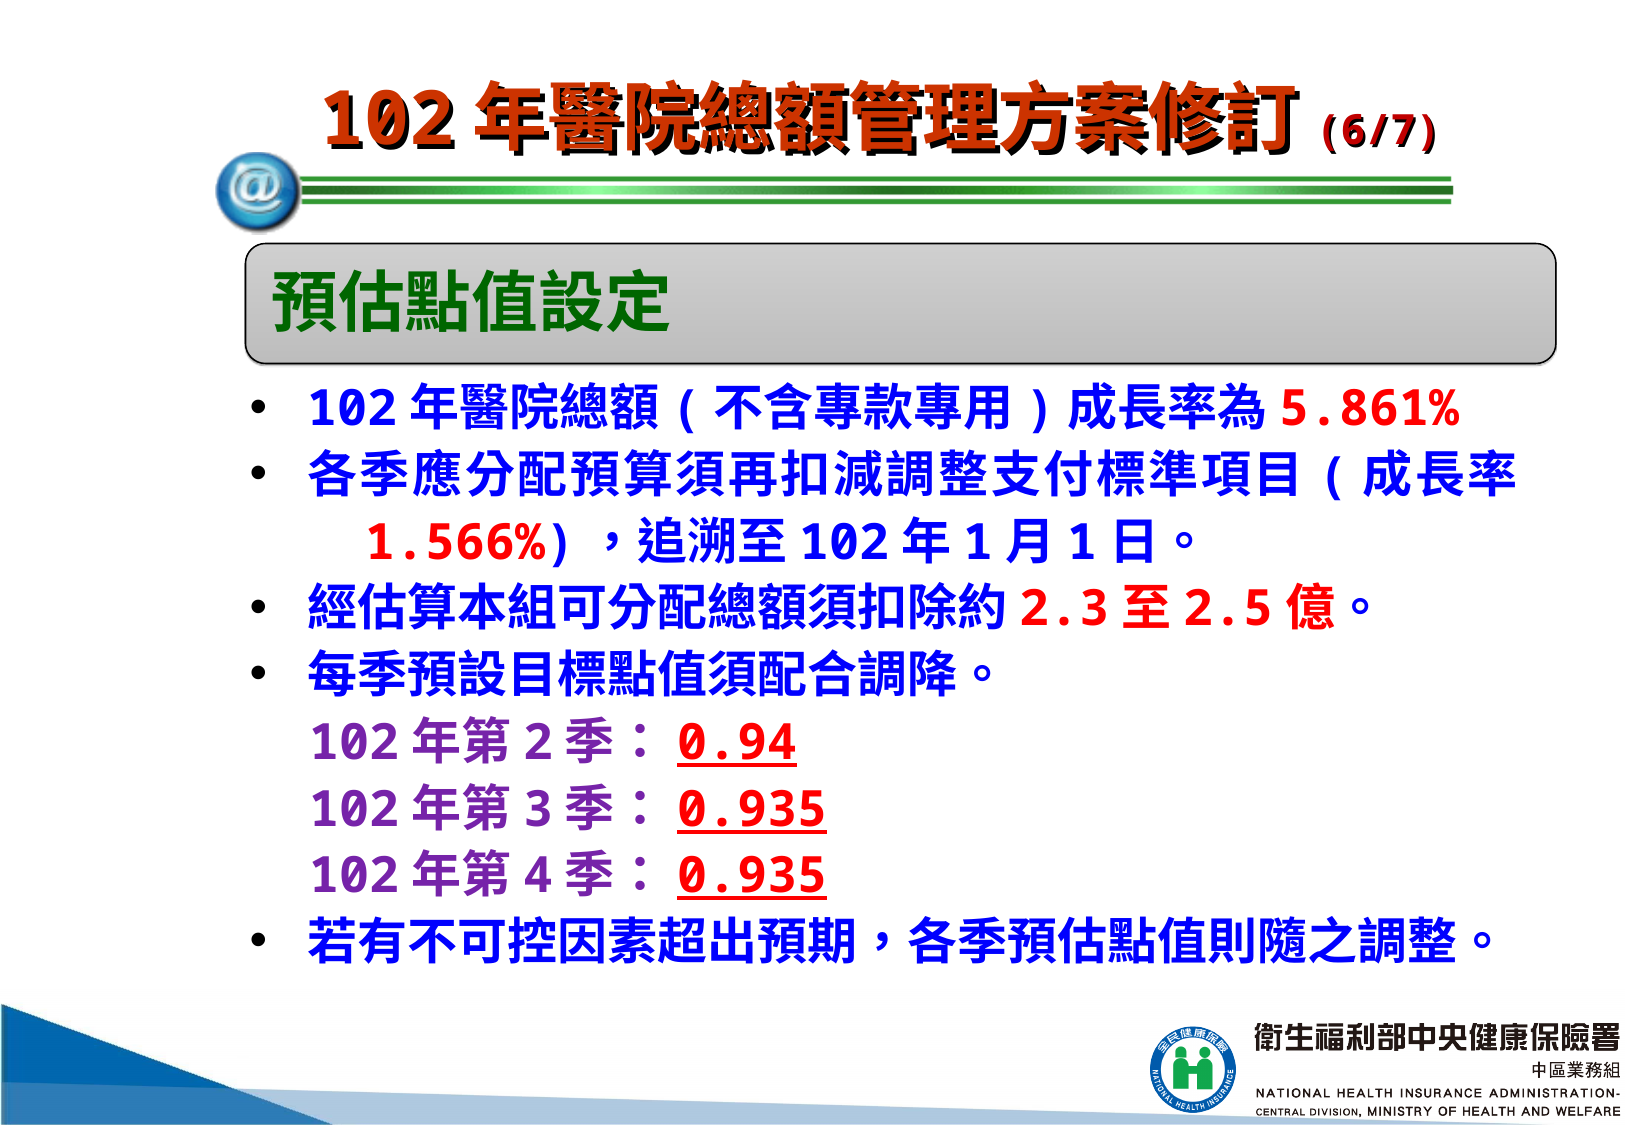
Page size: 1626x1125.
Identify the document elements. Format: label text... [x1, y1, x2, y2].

text_box 預估點值設定 [245, 243, 1556, 362]
text_box [174, 31, 1582, 219]
text_box 102年醫院總額(不含專款專用)成長率為5.861% 各季應分配預算須再扣減調整支付標準項目(成長率1.566%)，追溯至102年1月1日。 經估算本組可分配總額須扣除約2.3至2.5億。 每季預設目標點值須配合調降。 102年第2季：0.94 102年第3季：0.935 102年第4季：0.935 若有不可控因素超出預期，各季預估點值則隨之調整。 [233, 361, 1545, 983]
title 102年醫院總額管理方案修訂(6/7) [304, 42, 1557, 188]
